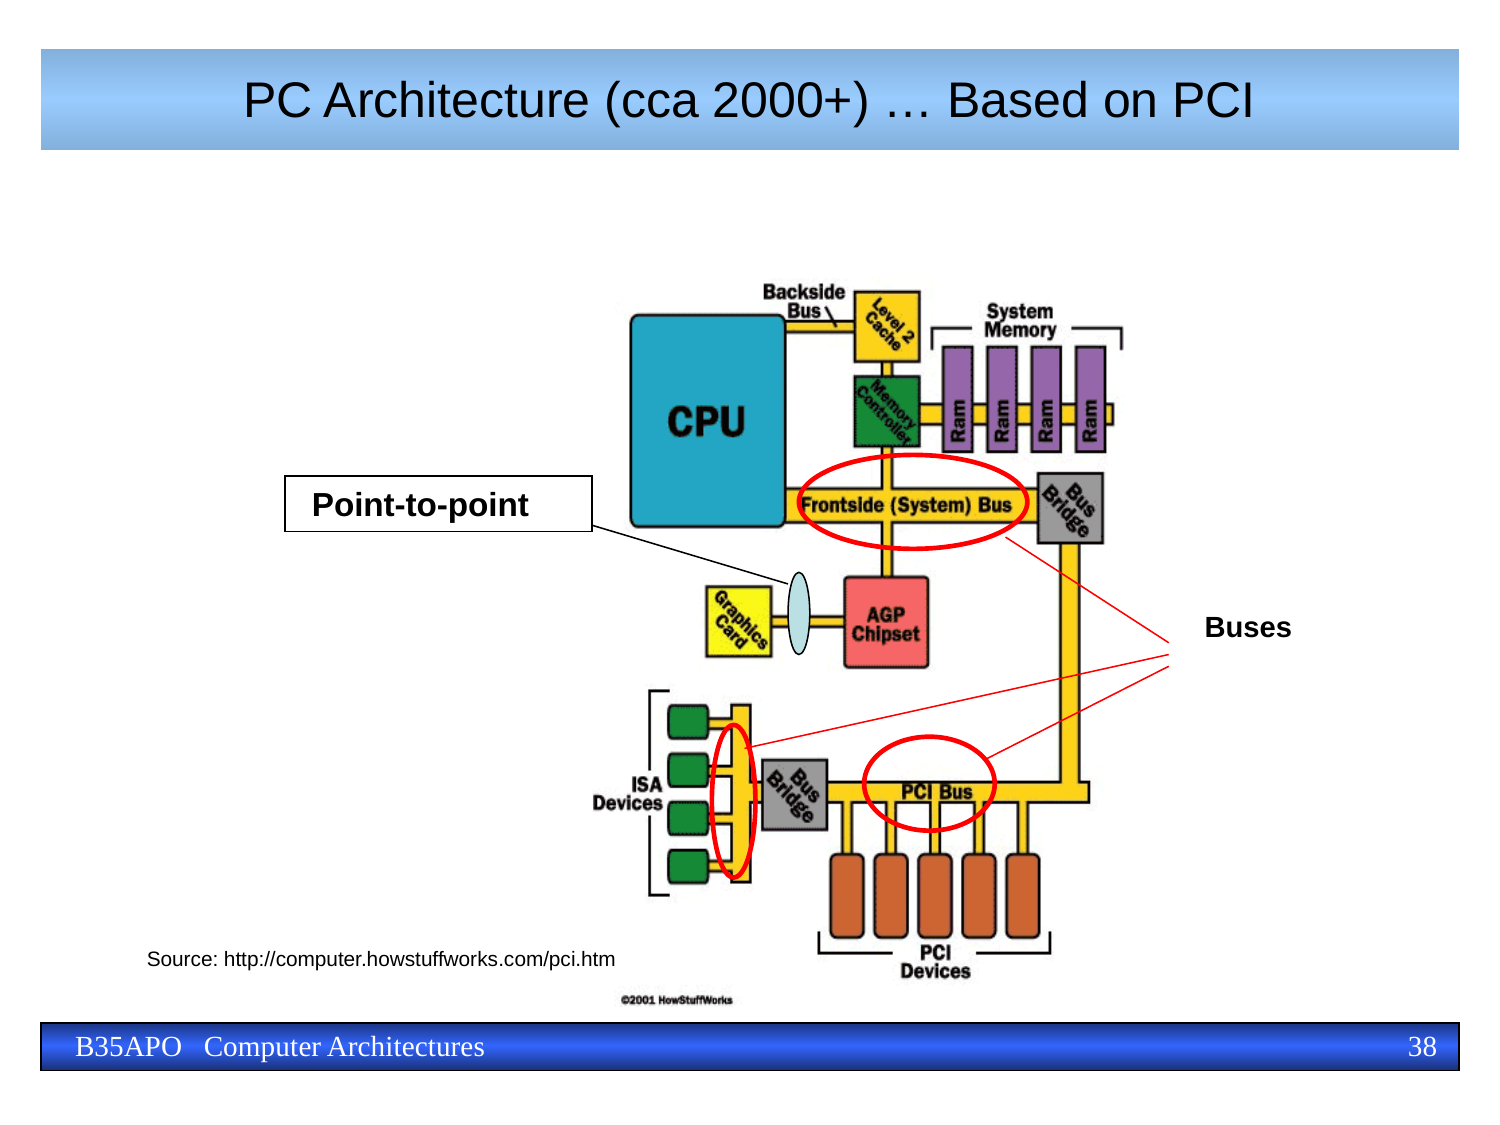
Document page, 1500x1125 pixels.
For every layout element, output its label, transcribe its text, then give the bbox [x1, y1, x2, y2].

text_box Buses [1179, 600, 1463, 651]
text_box Point-to-point [285, 475, 593, 532]
picture [715, 728, 753, 875]
text_box Source: http://computer.howstuffworks.com/pci.htm [124, 937, 875, 978]
picture [592, 278, 1124, 1007]
title PC Architecture (cca 2000+) … Based on PCI [41, 49, 1459, 150]
text_box [788, 572, 810, 655]
picture [867, 740, 992, 828]
